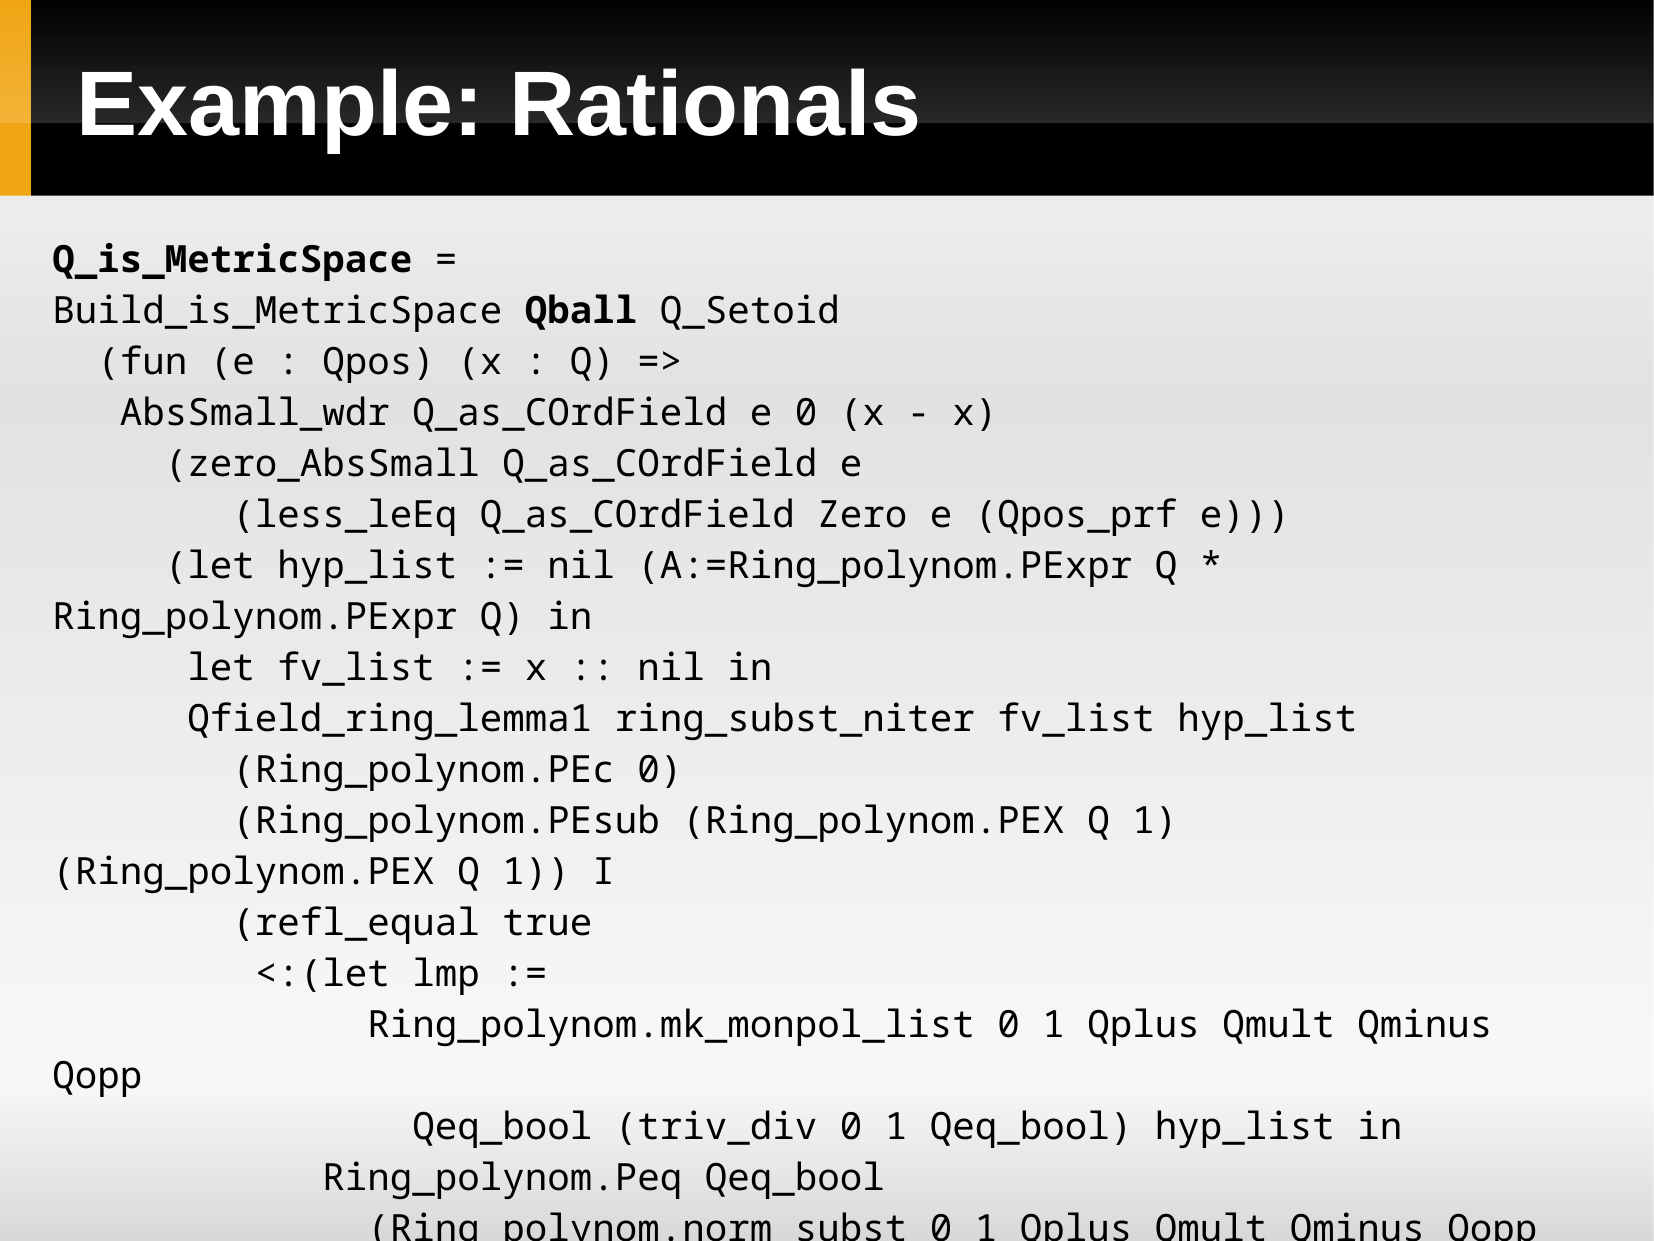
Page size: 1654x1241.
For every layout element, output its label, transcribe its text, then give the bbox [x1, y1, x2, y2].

picture [0, 0, 1654, 1241]
title Example: Rationals [76, 7, 1565, 200]
text_box Q_is_MetricSpace = Build_is_MetricSpace Qball Q_Setoid (fun (e : Qpos) (x : Q) => AbsSmall_wdr Q_as_COrdField e 0 (x - x) (zero_AbsSmall Q_as_COrdField e (less_leEq Q_as_COrdField Zero e (Qpos_prf e))) (let hyp_list := nil (A:=Ring_polynom.PExpr Q * Ring_polynom.PExpr Q) in let fv_list := x :: nil in Qfield_ring_lemma1 ring_subst_niter fv_list hyp_list (Ring_polynom.PEc 0) (Ring_polynom.PEsub (Ring_polynom.PEX Q 1) (Ring_polynom.PEX Q 1)) I (refl_equal true <:(let lmp := Ring_polynom.mk_monpol_list 0 1 Qplus Qmult Qminus Qopp Qeq_bool (triv_div 0 1 Qeq_bool) hyp_list in Ring_polynom.Peq Qeq_bool (Ring_polynom.norm_subst 0 1 Qplus Qmult Qminus Qopp Qeq_bool (triv_div 0 1 Qeq_bool) ring_subst_niter lmp (Ring_polynom.PEc 0)) (Ring_polynom.norm_subst 0 1 Qplus Qmult Qminus Qopp Qeq_bool (triv_div 0 1 Qeq_bool) ring_subst_niter lmp (Ring_polynom.PEsub (Ring_polynom.PEX Q 1) (Ring_polynom.PEX Q 1)))) = true))) (fun (e : Qpos) (x y : Q) => AbsSmall_minus Q_as_COrdField e x y) (fun e1 : Qpos => match e1 as q retu [37, 225, 1583, 1241]
